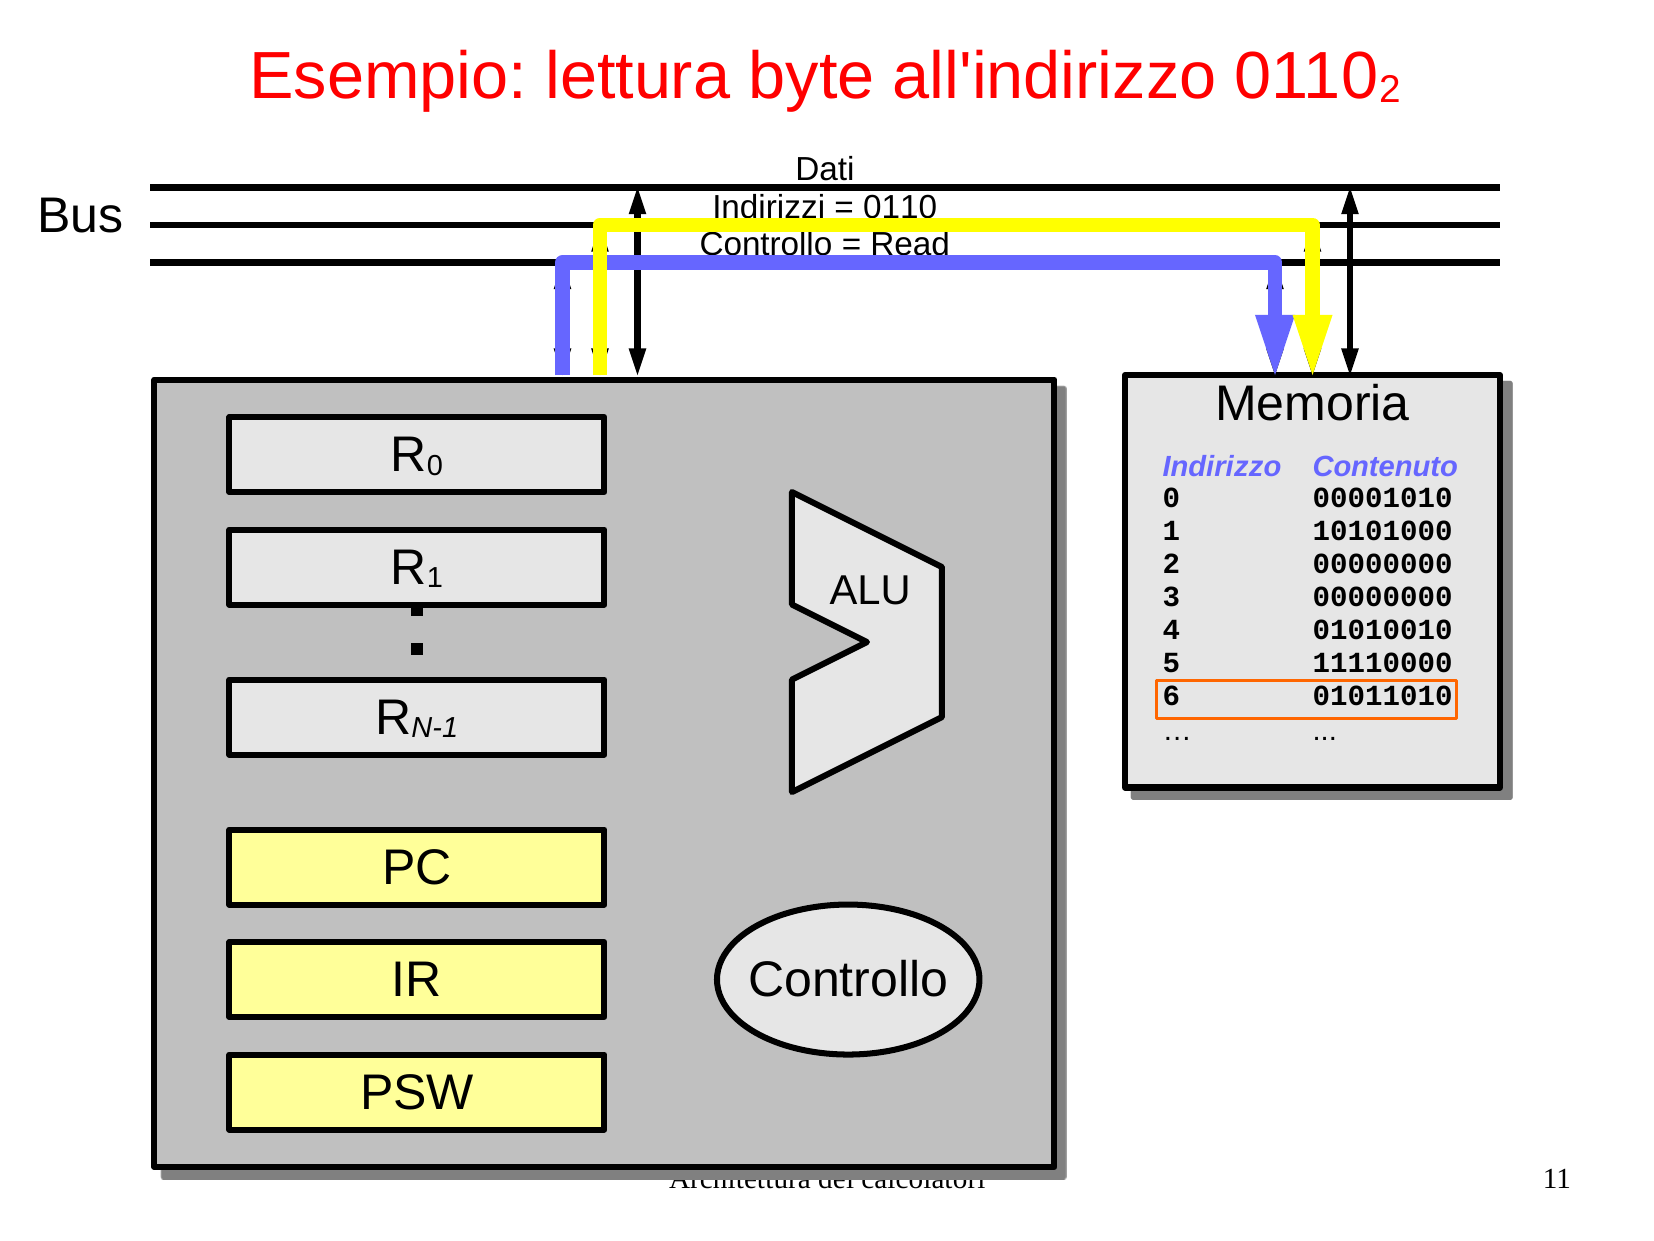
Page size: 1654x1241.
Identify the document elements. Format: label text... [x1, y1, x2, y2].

text_box [154, 337, 1055, 1168]
text_box Bus [37, 187, 124, 244]
text_box R1 [229, 529, 605, 605]
text_box Controllo [716, 904, 980, 1055]
text_box Indirizzo Contenuto 0 00001010 1 10101000 2 00000000 3 00000000 4 01010010 5 11110000 6 01011010 … ... [1162, 682, 1455, 717]
title Esempio: lettura byte all'indirizzo 01102 [75, 26, 1576, 124]
text_box Memoria [1125, 375, 1501, 788]
text_box PSW [229, 1054, 605, 1130]
text_box IR [229, 942, 605, 1018]
text_box Indirizzo Contenuto 0 00001010 1 10101000 2 00000000 3 00000000 4 01010010 5 11110000 6 01011010 … ... [1162, 450, 1463, 751]
text_box ALU [829, 567, 928, 624]
text_box RN-1 [229, 679, 605, 755]
text_box R0 [229, 417, 605, 493]
text_box PC [229, 829, 605, 905]
